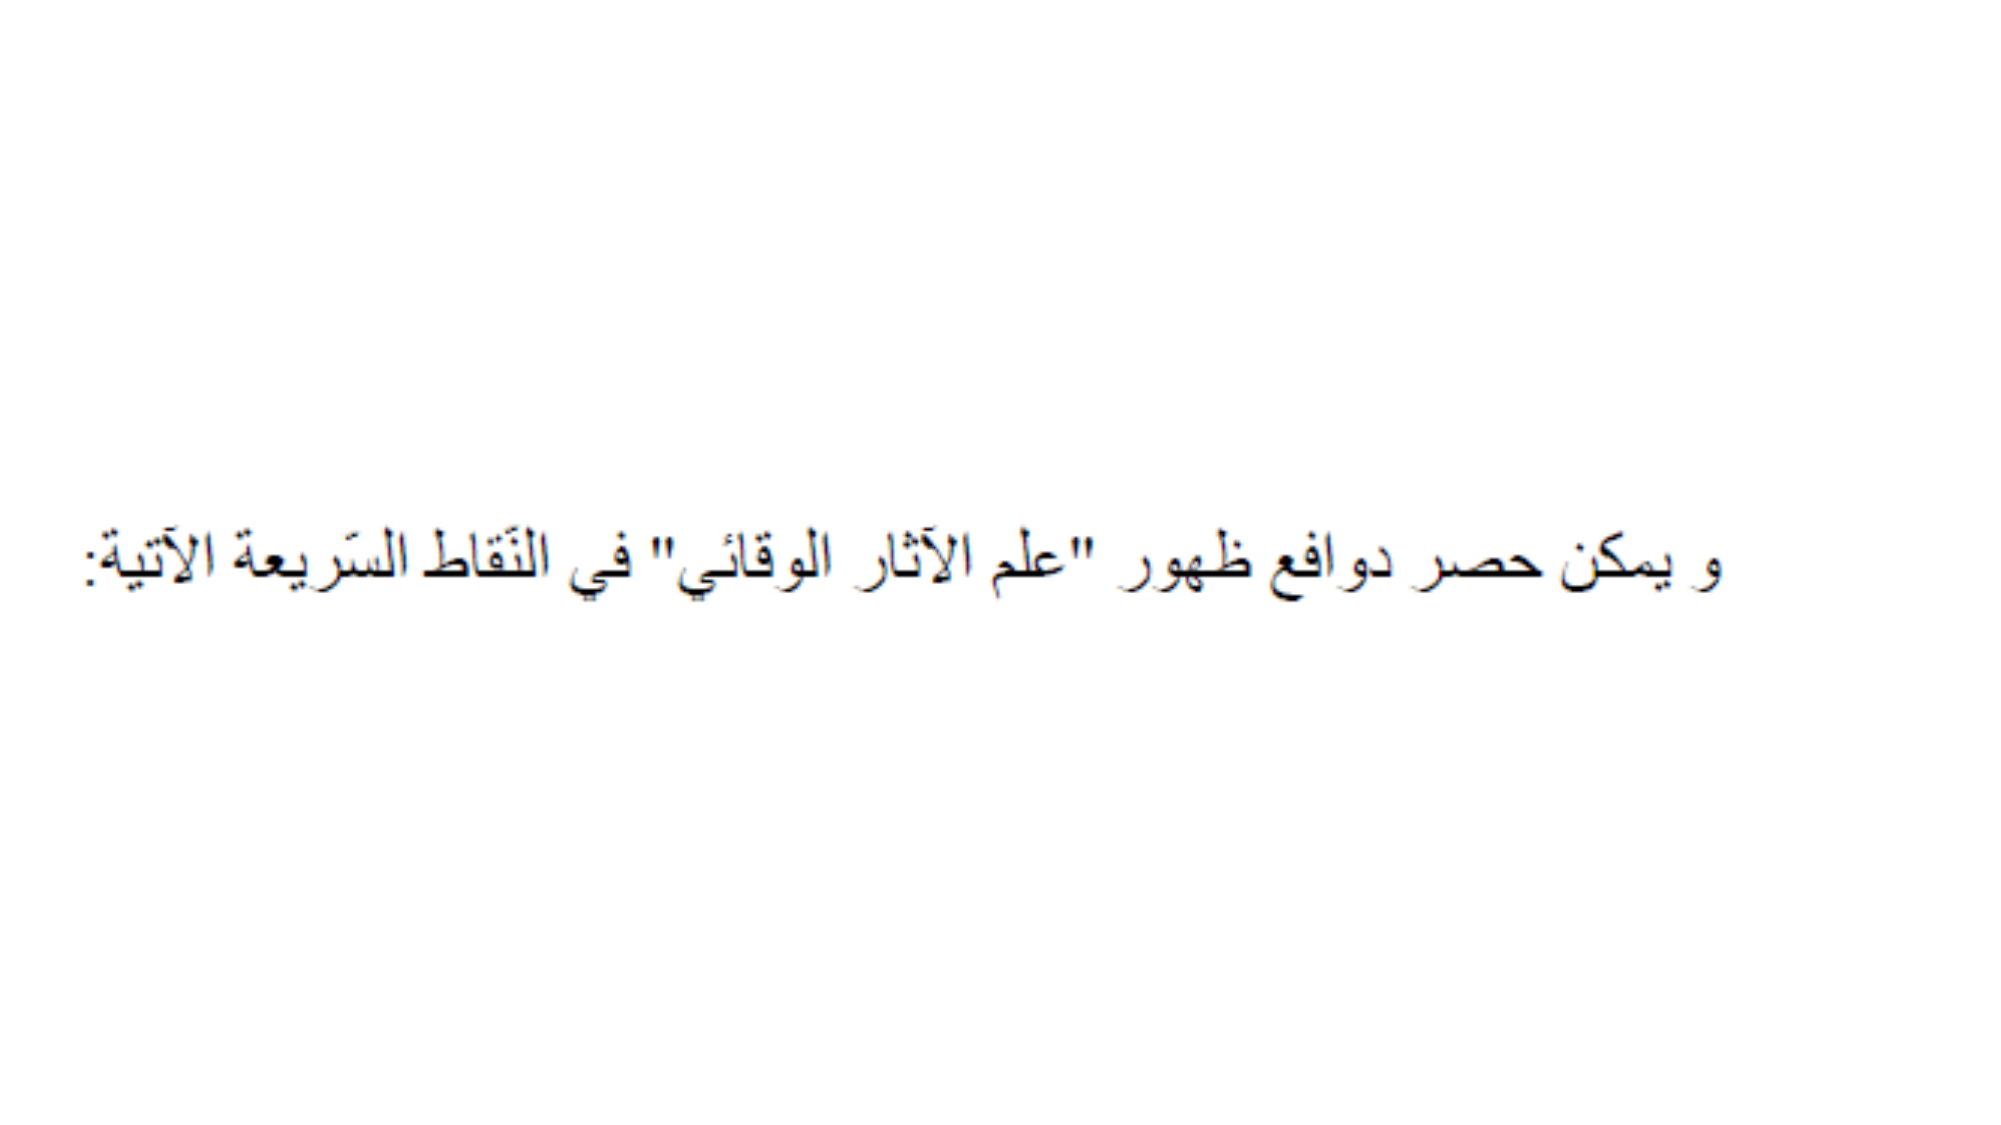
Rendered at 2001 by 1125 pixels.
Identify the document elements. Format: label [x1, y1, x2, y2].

picture [67, 486, 1792, 639]
